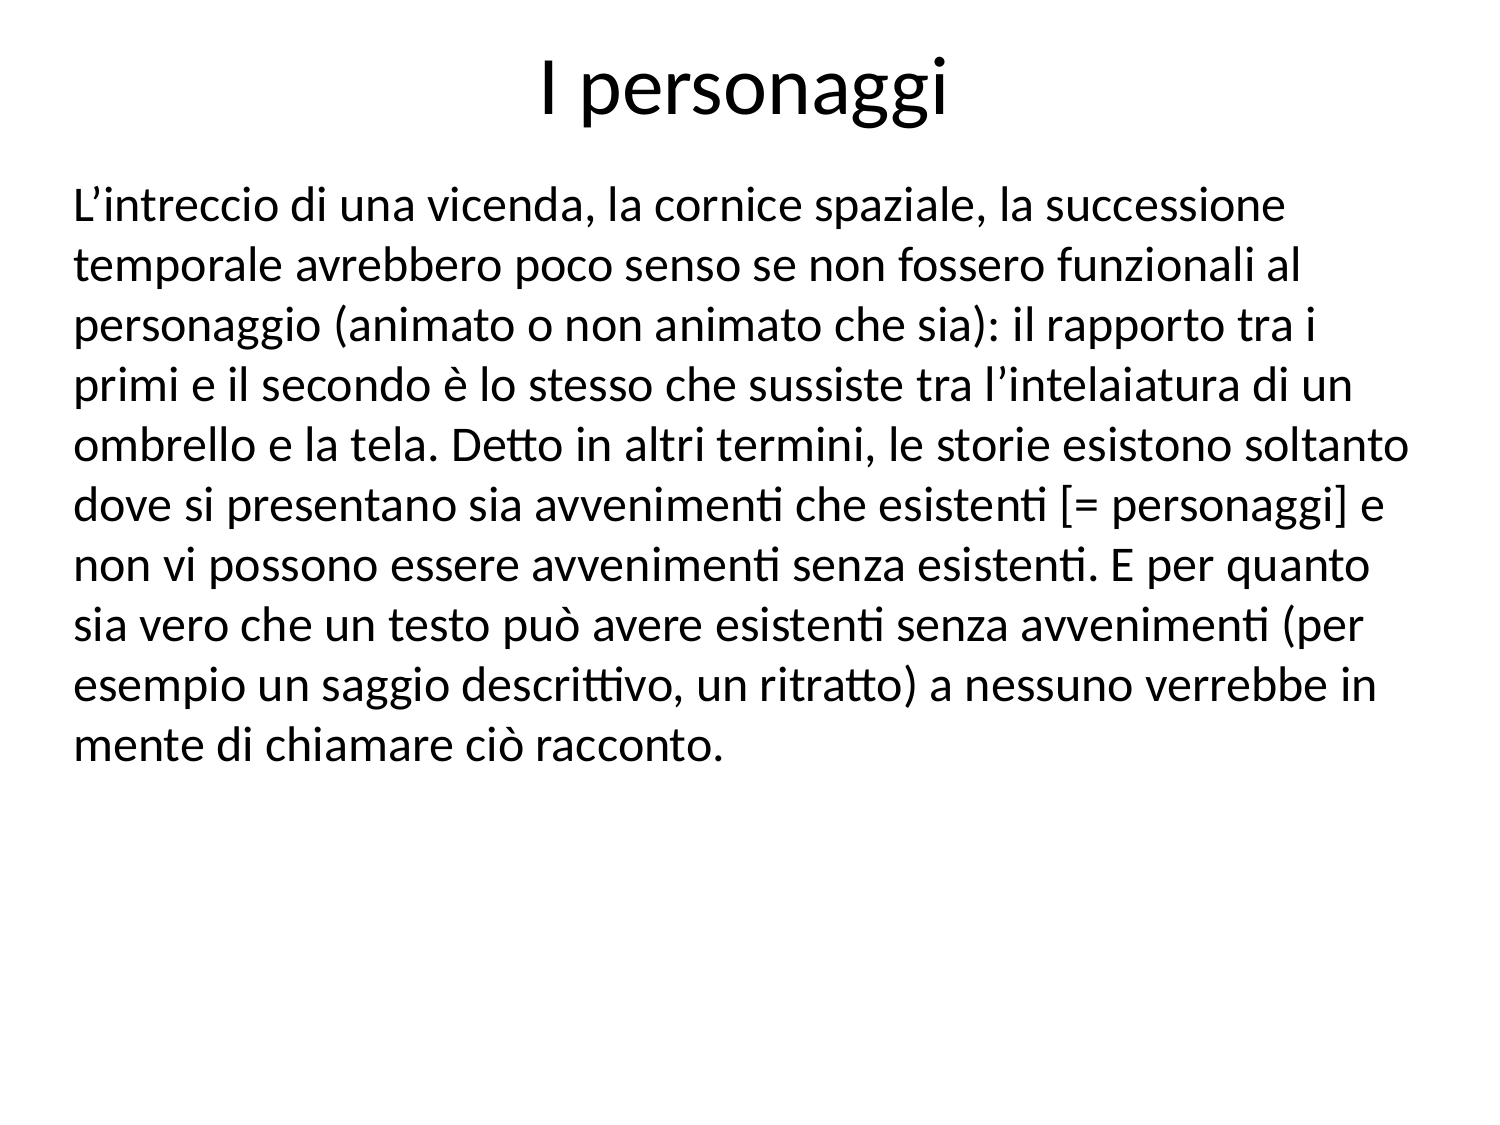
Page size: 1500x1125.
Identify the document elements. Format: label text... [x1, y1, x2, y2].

text_box I personaggi [35, 23, 1454, 143]
text_box L’intreccio di una vicenda, la cornice spaziale, la successione temporale avrebbero poco senso se non fossero funzionali al personaggio (animato o non animato che sia): il rapporto tra i primi e il secondo è lo stesso che sussiste tra l’intelaiatura di un ombrello e la tela. Detto in altri termini, le storie esistono soltanto dove si presentano sia avvenimenti che esistenti [= personaggi] e non vi possono essere avvenimenti senza esistenti. E per quanto sia vero che un testo può avere esistenti senza avvenimenti (per esempio un saggio descrittivo, un ritratto) a nessuno verrebbe in mente di chiamare ciò racconto. [58, 163, 1430, 779]
